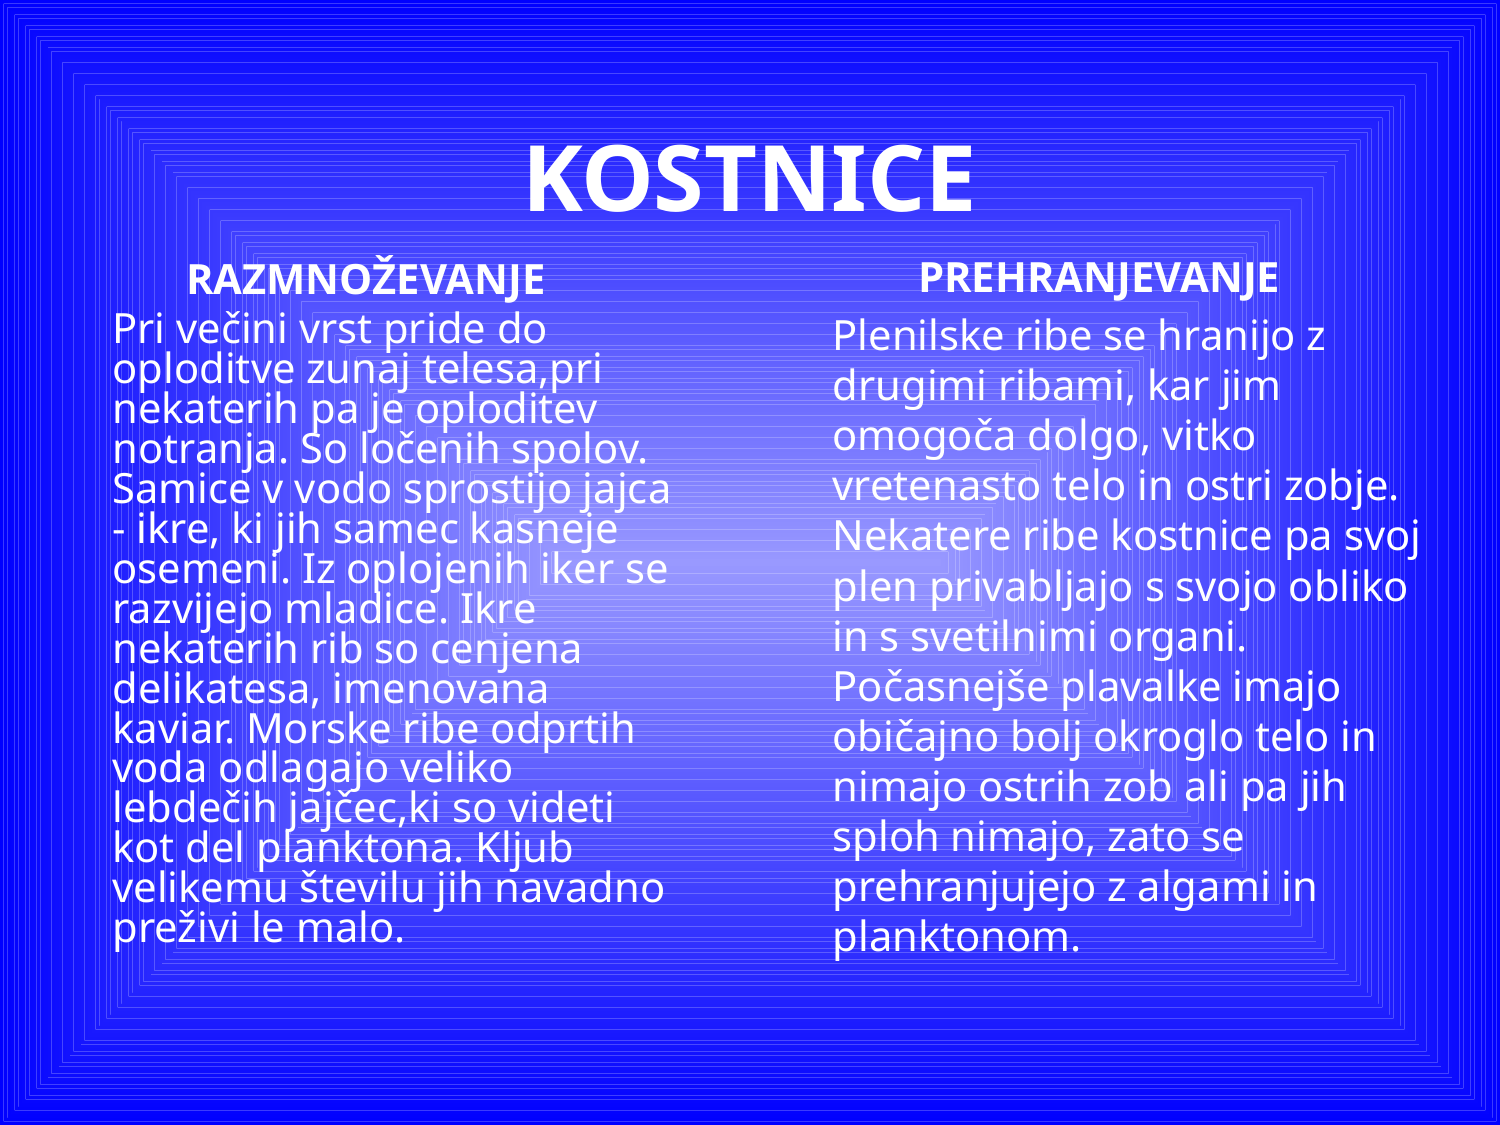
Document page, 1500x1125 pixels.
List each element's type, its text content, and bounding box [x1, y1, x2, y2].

list RAZMNOŽEVANJE Pri večini vrst pride do oploditve zunaj telesa,pri nekaterih pa je oploditev notranja. So ločenih spolov. Samice v vodo sprostijo jajca - ikre, ki jih samec kasneje osemeni. Iz oplojenih iker se razvijejo mladice. Ikre nekaterih rib so cenjena delikatesa, imenovana kaviar. Morske ribe odprtih voda odlagajo veliko lebdečih jajčec,ki so videti kot del planktona. Kljub velikemu številu jih navadno preživi le malo. [41, 255, 691, 977]
title KOSTNICE [75, 62, 1425, 288]
text_box PREHRANJEVANJE Plenilske ribe se hranijo z drugimi ribami, kar jim omogoča dolgo, vitko vretenasto telo in ostri zobje. Nekatere ribe kostnice pa svoj plen privabljajo s svojo obliko in s svetilnimi organi. Počasnejše plavalke imajo običajno bolj okroglo telo in nimajo ostrih zob ali pa jih sploh nimajo, zato se prehranjujejo z algami in planktonom. [761, 243, 1437, 986]
